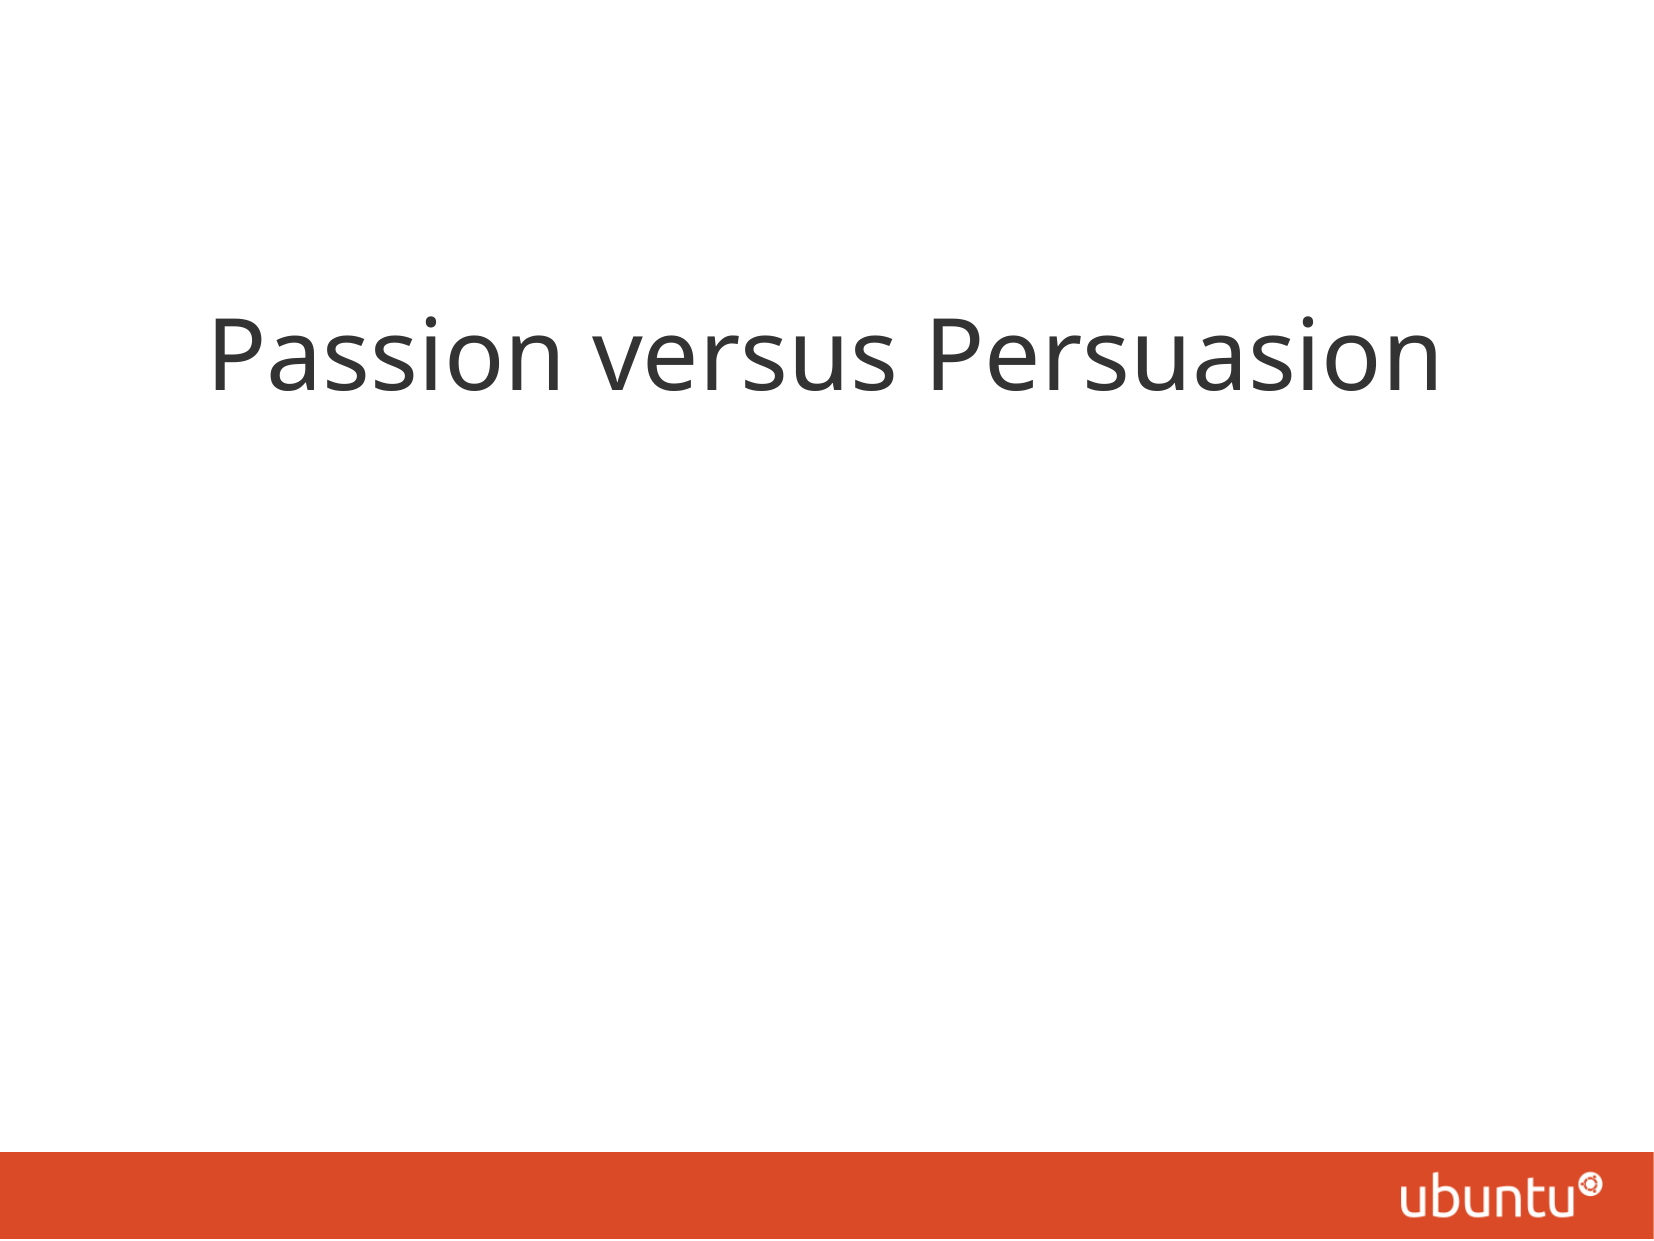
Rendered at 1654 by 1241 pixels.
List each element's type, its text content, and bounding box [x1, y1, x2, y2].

picture [0, 1152, 1654, 1239]
title Passion versus Persuasion [56, 121, 1596, 596]
